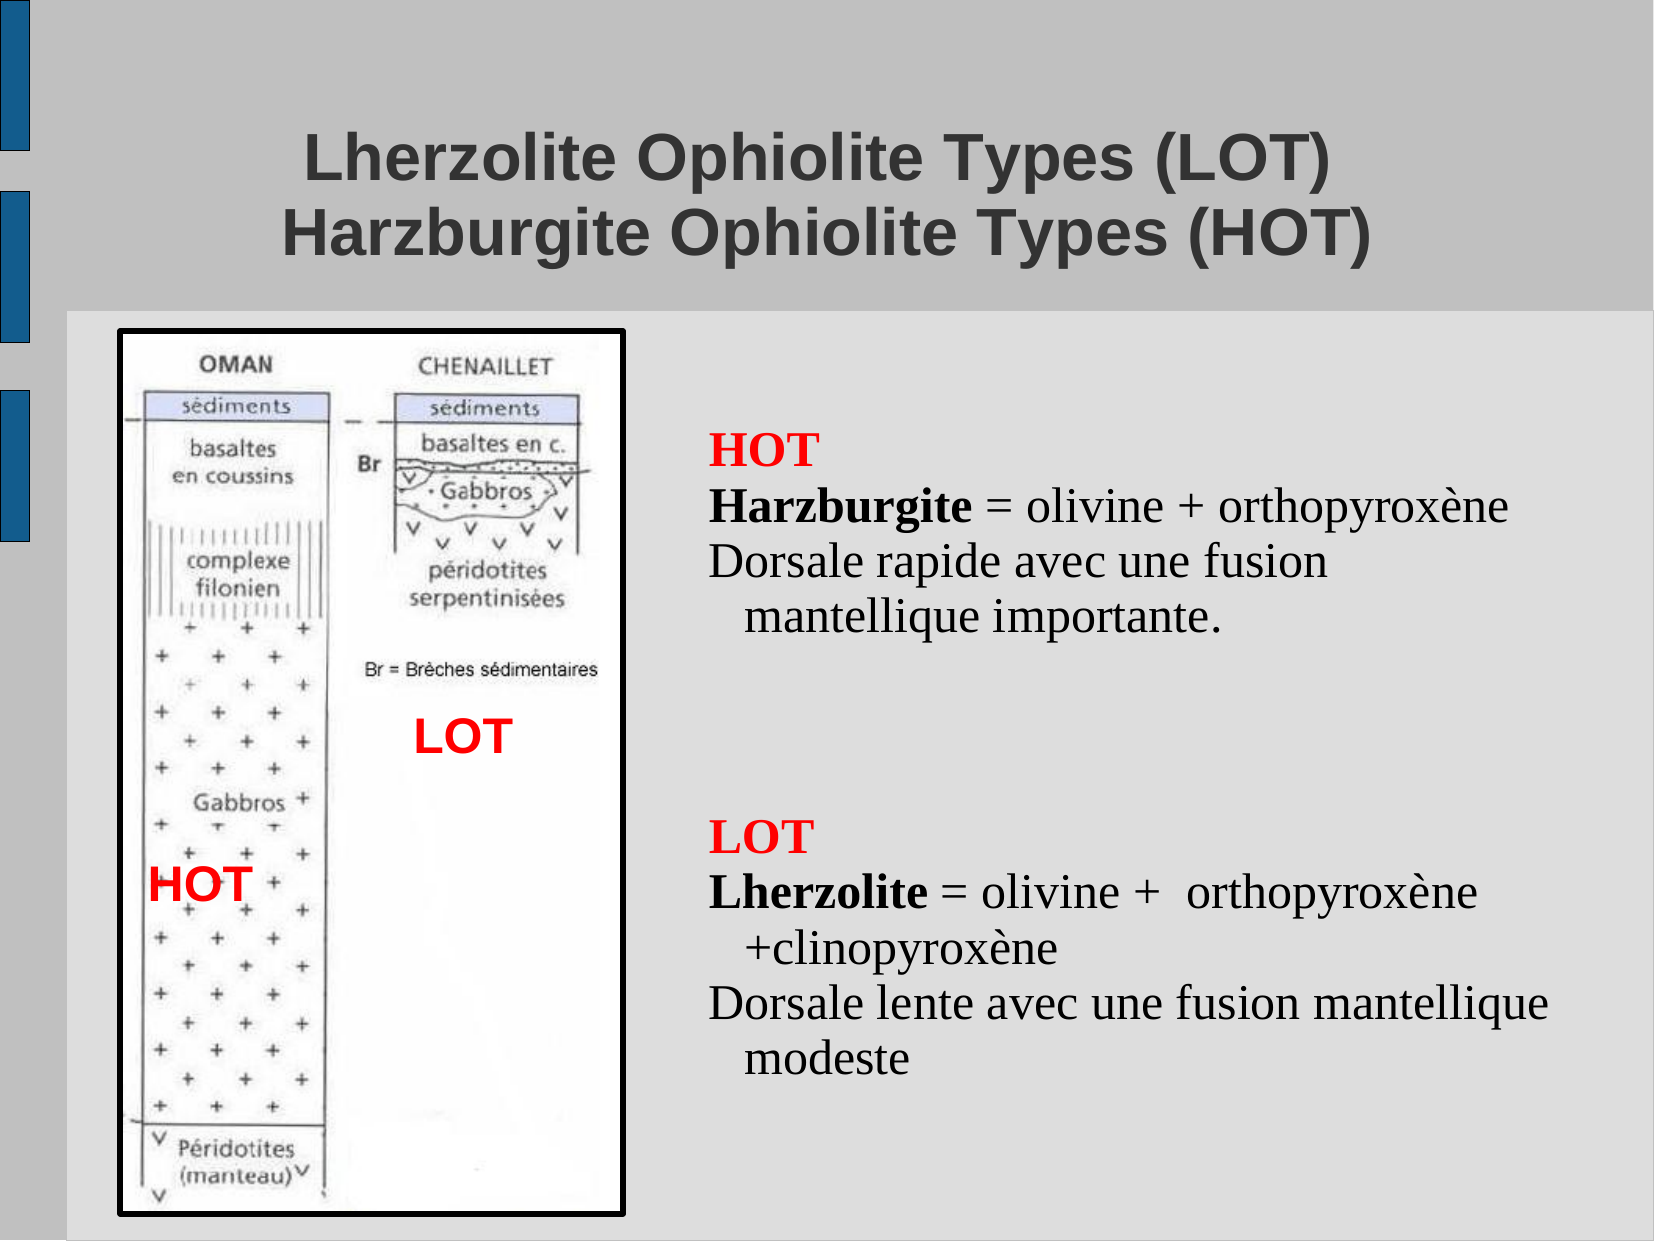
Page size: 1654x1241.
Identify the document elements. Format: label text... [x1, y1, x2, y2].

title Lherzolite Ophiolite Types (LOT) Harzburgite Ophiolite Types (HOT) [121, 91, 1534, 299]
picture [123, 334, 621, 1211]
text_box HOT [147, 856, 296, 916]
subtitle HOT Harzburgite = olivine + orthopyroxène Dorsale rapide avec une fusion mantellique importante. LOT Lherzolite = olivine + orthopyroxène +clinopyroxène Dorsale lente avec une fusion mantellique modeste [708, 415, 1565, 1093]
text_box LOT [413, 708, 562, 766]
